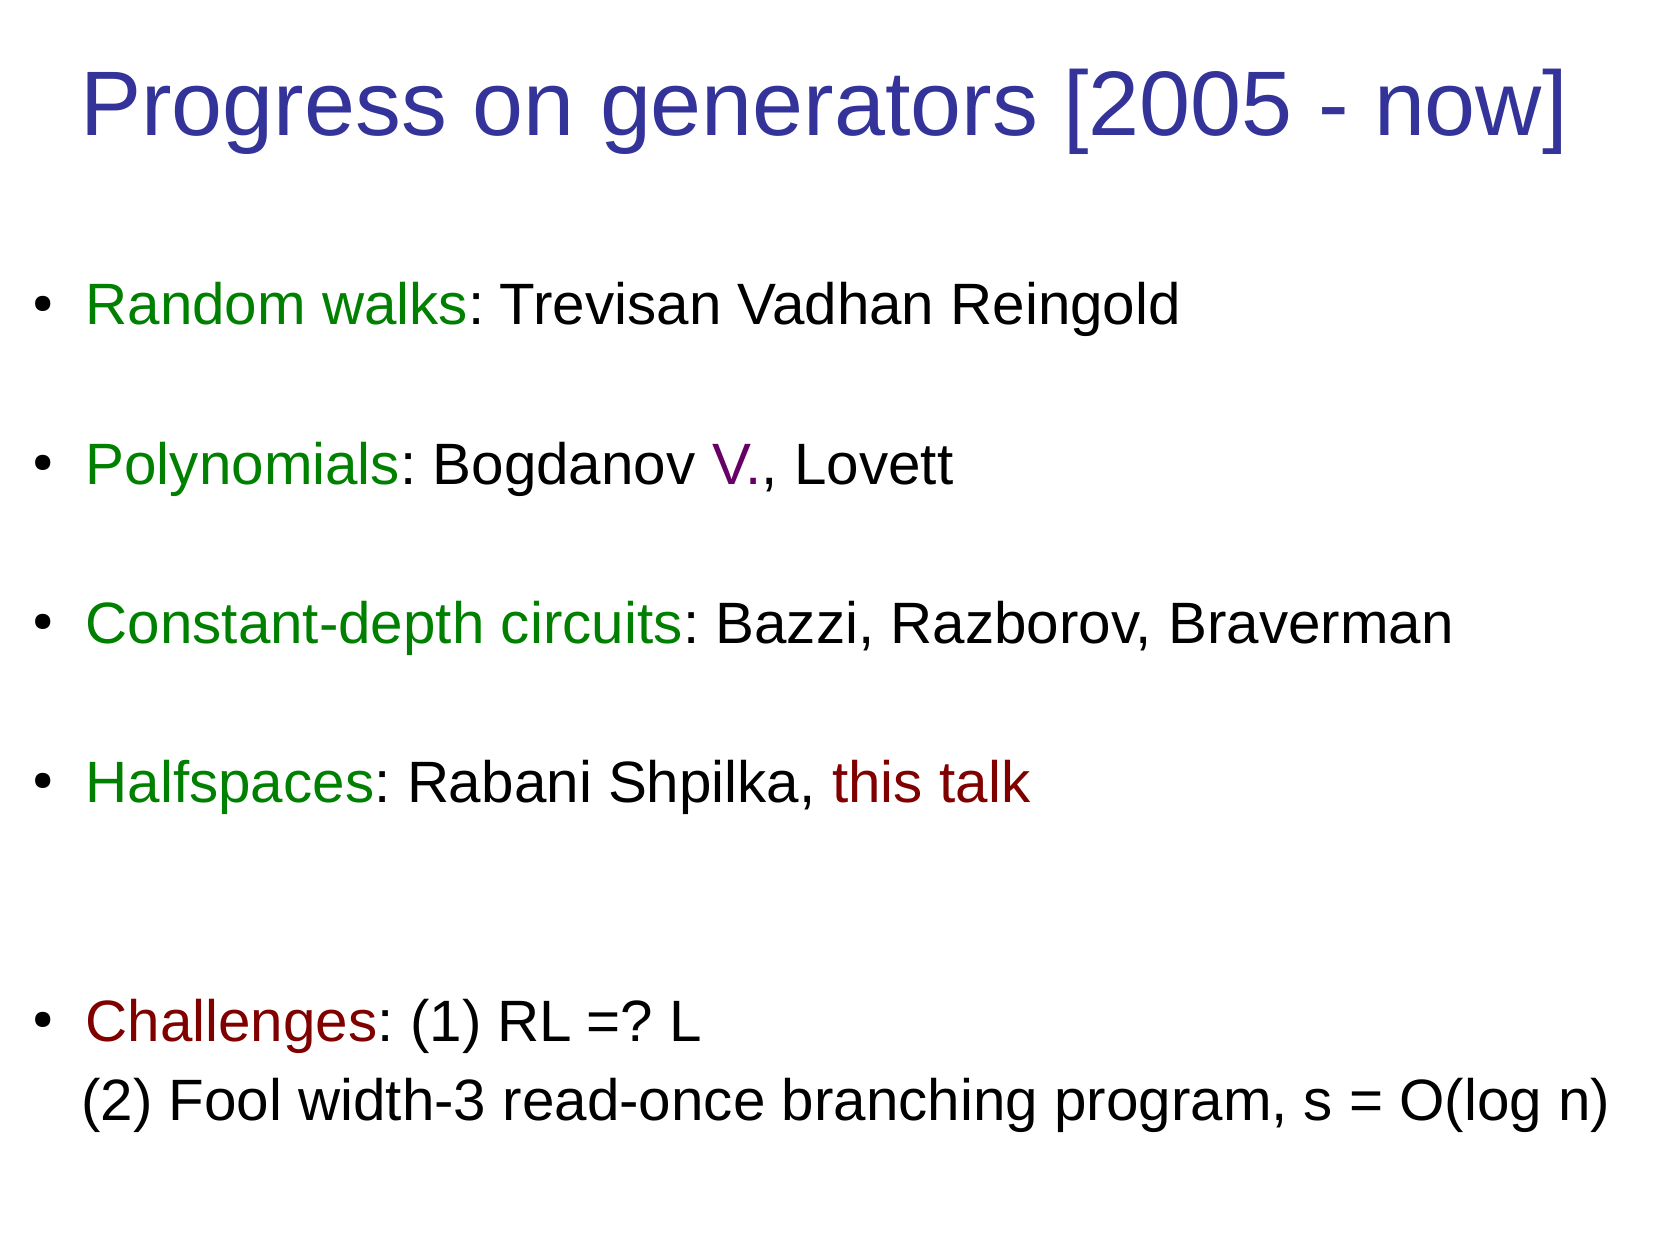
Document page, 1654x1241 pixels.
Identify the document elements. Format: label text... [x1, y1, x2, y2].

list Random walks: Trevisan Vadhan Reingold Polynomials: Bogdanov V., Lovett Constant-depth circuits: Bazzi, Razborov, Braverman Halfspaces: Rabani Shpilka, this talk Challenges: (1) RL =? L (2) Fool width-3 read-once branching program, s = O(log n) [0, 185, 1654, 1241]
title Progress on generators [2005 - now] [0, 0, 1651, 208]
